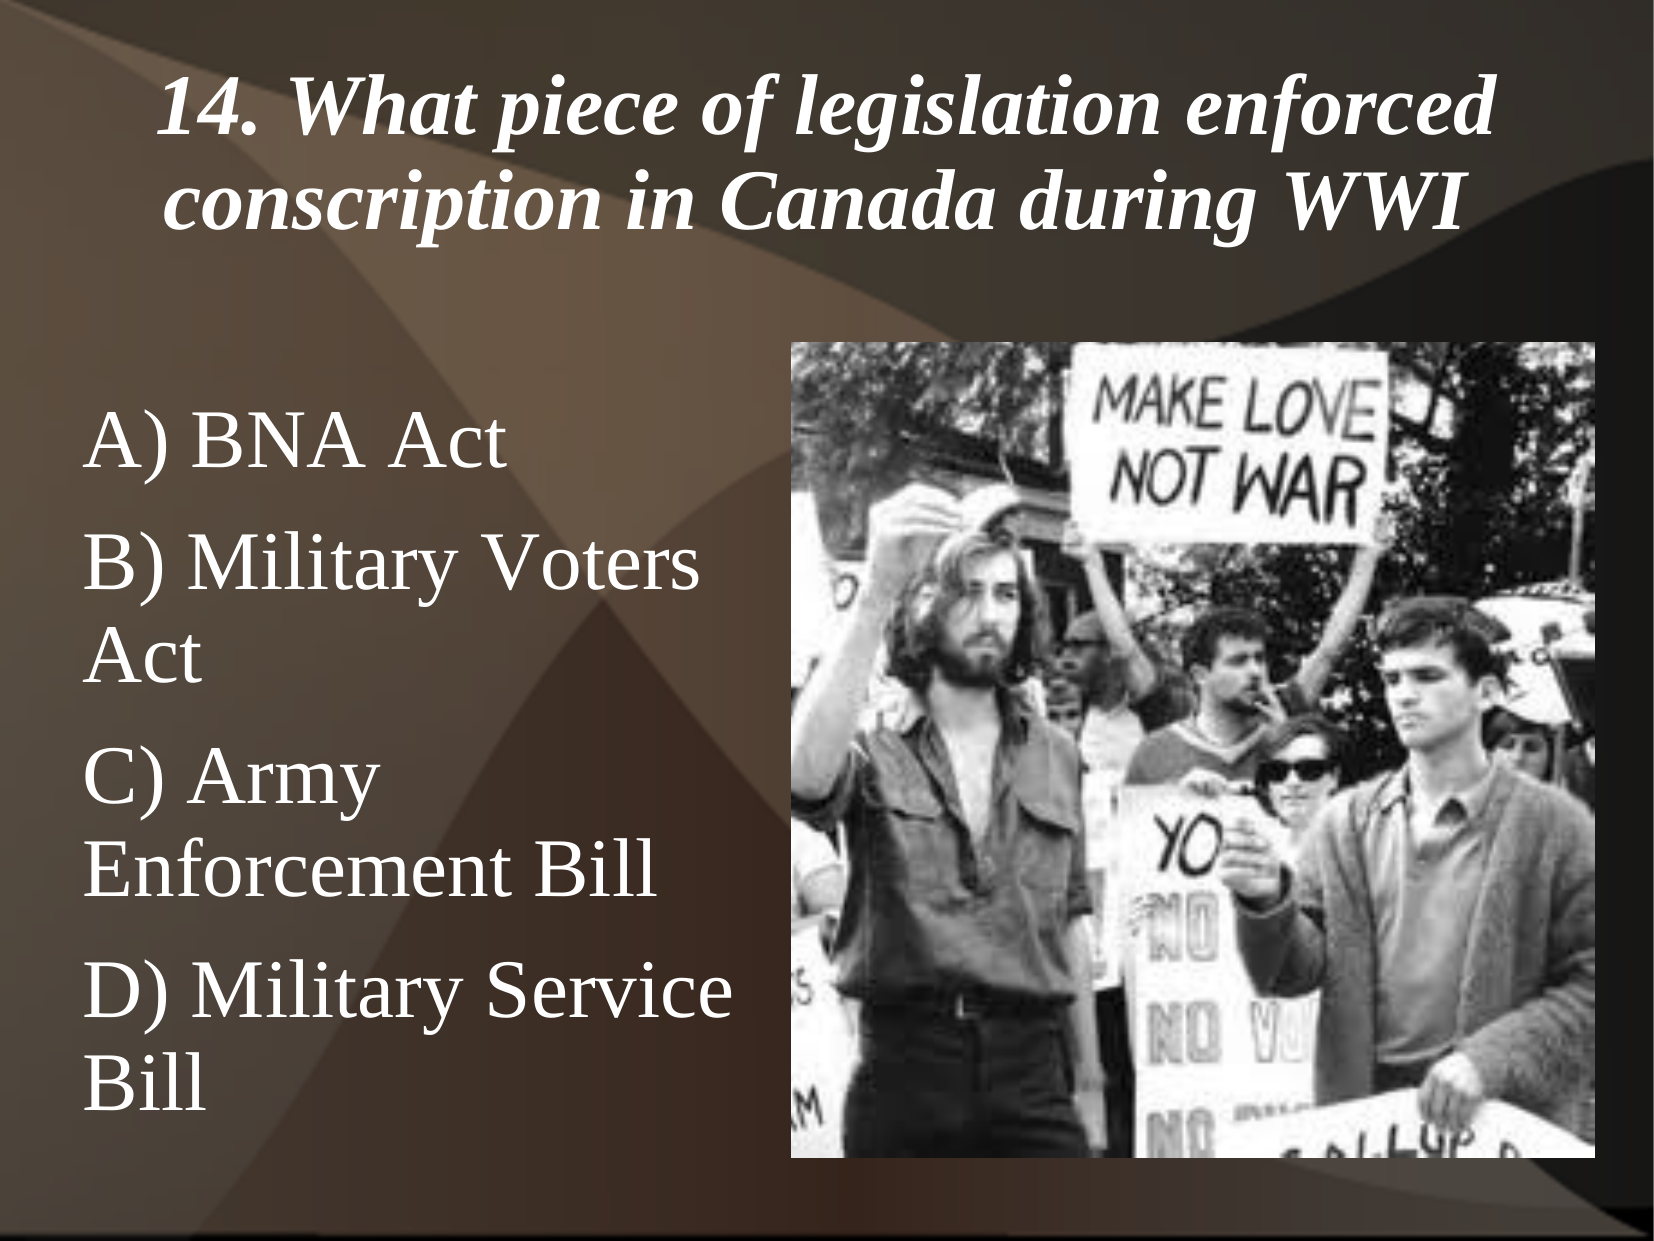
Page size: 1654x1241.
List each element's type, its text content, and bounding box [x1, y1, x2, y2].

list A) BNA Act B) Military Voters Act C) Army Enforcement Bill D) Military Service Bill [82, 290, 809, 1129]
picture [0, 0, 1654, 1241]
title 14. What piece of legislation enforced conscription in Canada during WWI [82, 49, 1571, 257]
